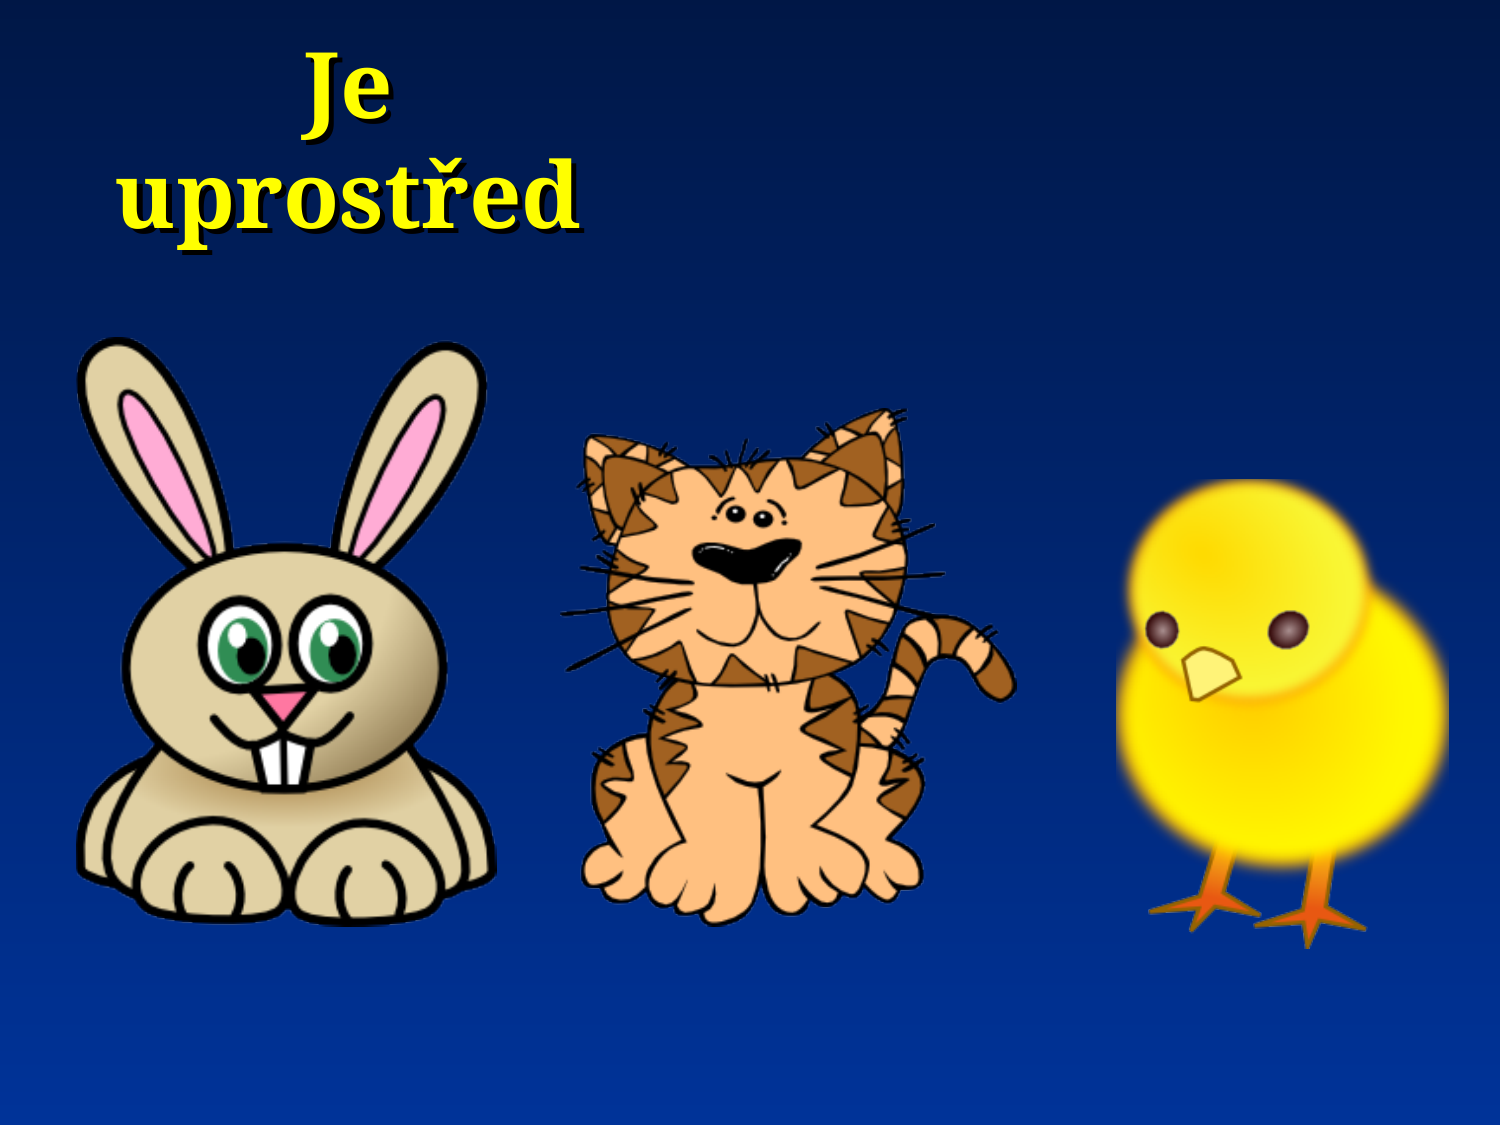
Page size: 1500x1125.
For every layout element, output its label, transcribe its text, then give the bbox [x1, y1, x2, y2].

title Je uprostřed [88, 42, 609, 231]
picture [560, 408, 1017, 927]
picture [1116, 479, 1449, 949]
picture [76, 337, 497, 927]
